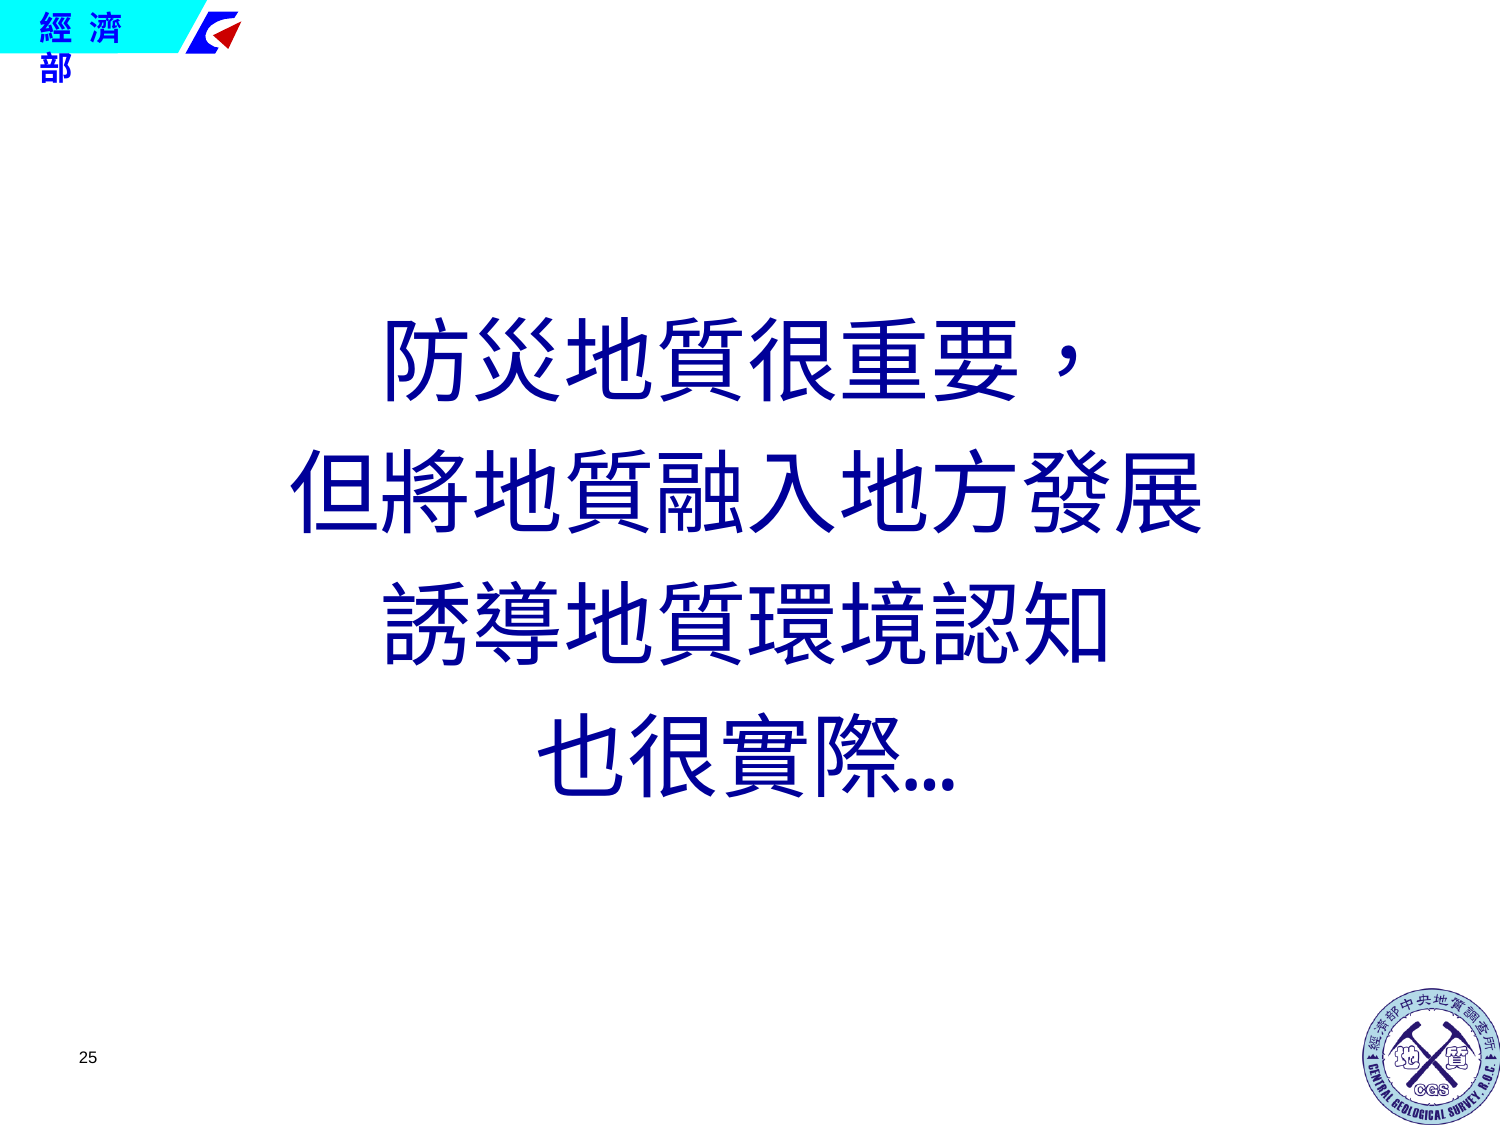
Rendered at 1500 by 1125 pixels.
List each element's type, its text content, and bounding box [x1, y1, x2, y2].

title 防災地質很重要， 但將地質融入地方發展 誘導地質環境認知 也很實際… [41, 220, 1453, 870]
picture [1362, 988, 1500, 1125]
